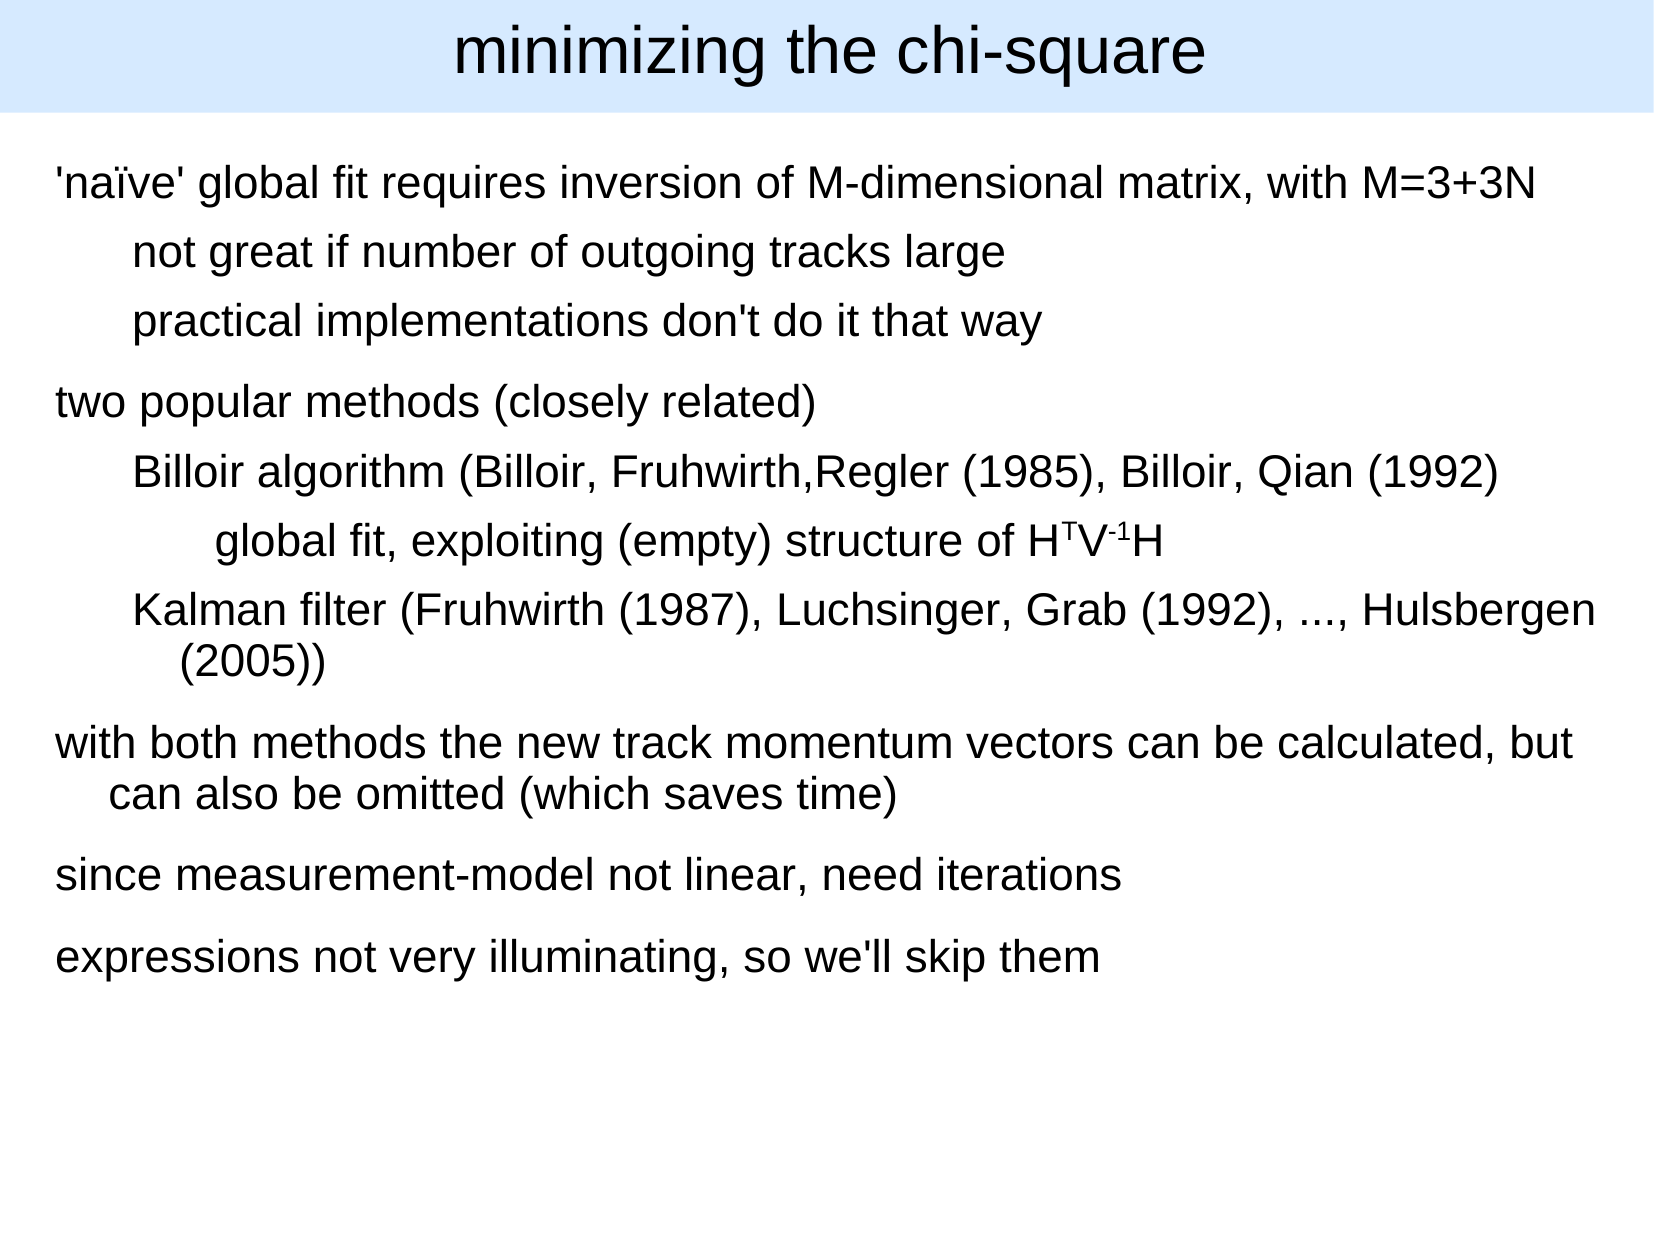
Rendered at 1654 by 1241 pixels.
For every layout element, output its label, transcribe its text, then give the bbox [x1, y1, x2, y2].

title minimizing the chi-square [86, 0, 1576, 100]
list 'naïve' global fit requires inversion of M-dimensional matrix, with M=3+3N not great if number of outgoing tracks large practical implementations don't do it that way two popular methods (closely related) Billoir algorithm (Billoir, Fruhwirth,Regler (1985), Billoir, Qian (1992) global fit, exploiting (empty) structure of HTV-1H Kalman filter (Fruhwirth (1987), Luchsinger, Grab (1992), ..., Hulsbergen (2005)) with both methods the new track momentum vectors can be calculated, but can also be omitted (which saves time) since measurement-model not linear, need iterations expressions not very illuminating, so we'll skip them [37, 156, 1613, 1183]
